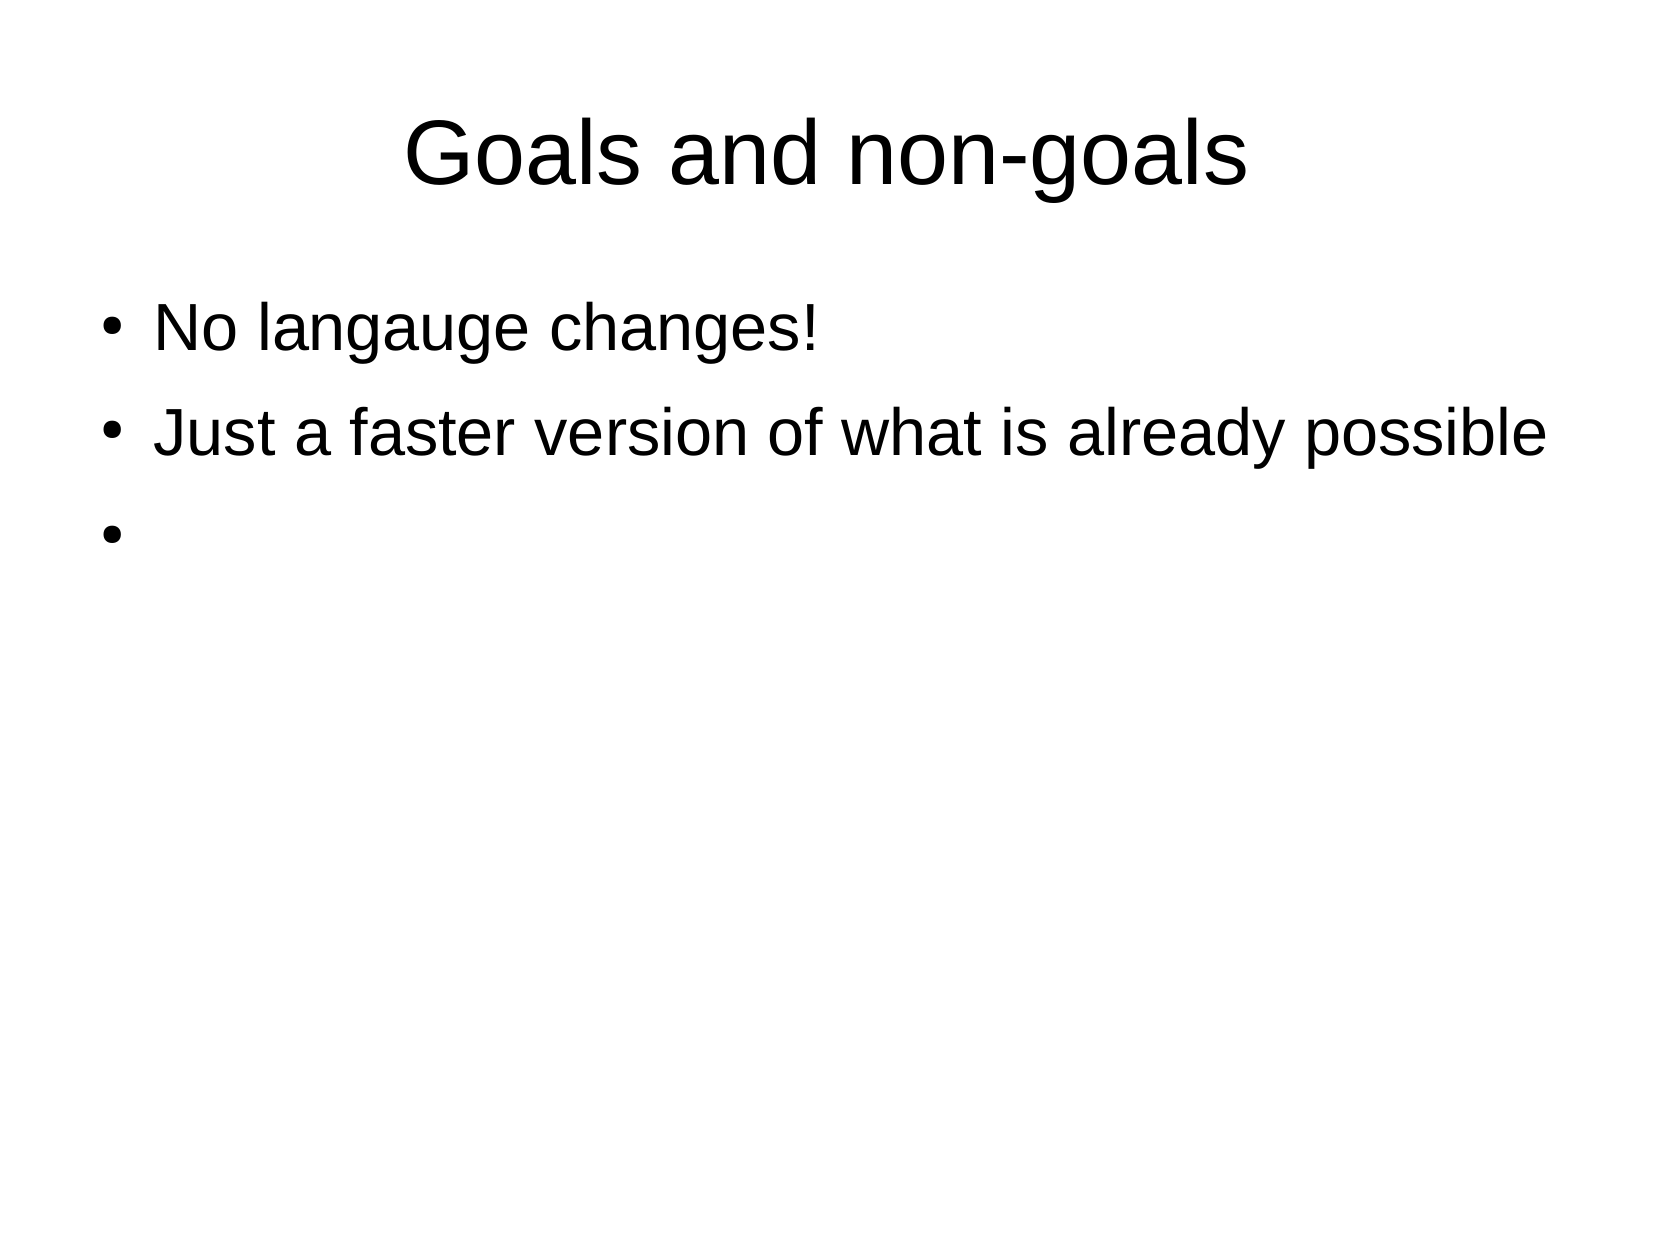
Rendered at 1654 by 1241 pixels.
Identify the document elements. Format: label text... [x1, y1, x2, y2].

title Goals and non-goals [82, 49, 1571, 257]
list No langauge changes! Just a faster version of what is already possible [82, 290, 1571, 1010]
